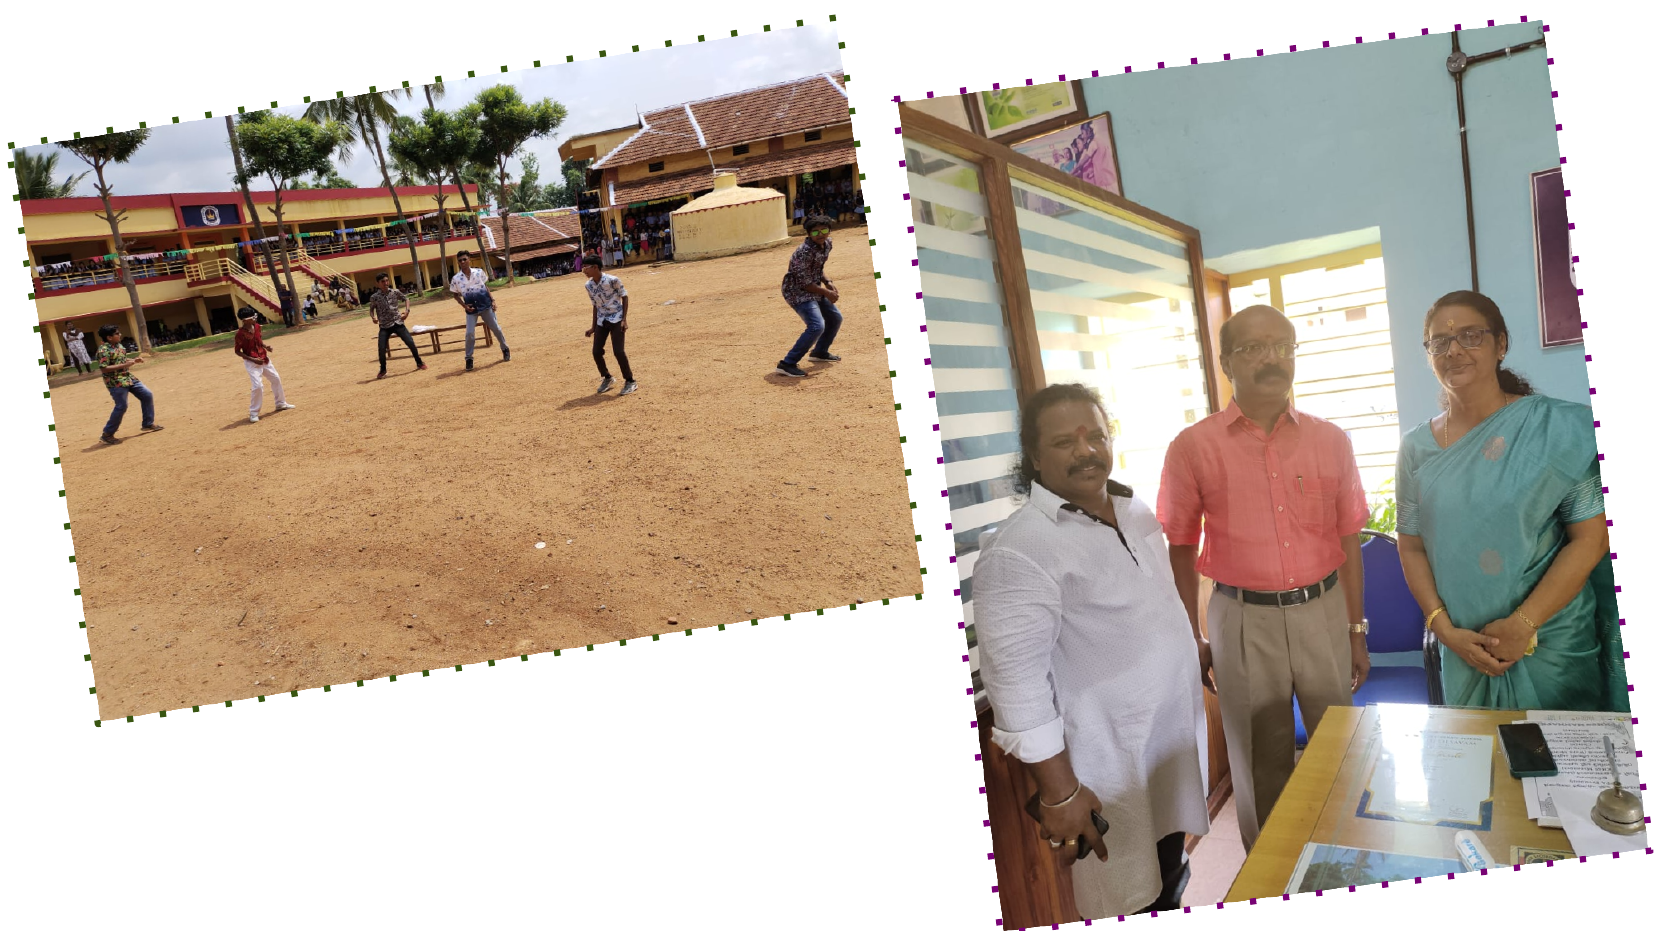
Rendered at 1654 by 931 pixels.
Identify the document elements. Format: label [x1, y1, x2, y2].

picture [897, 19, 1648, 931]
picture [11, 20, 924, 721]
